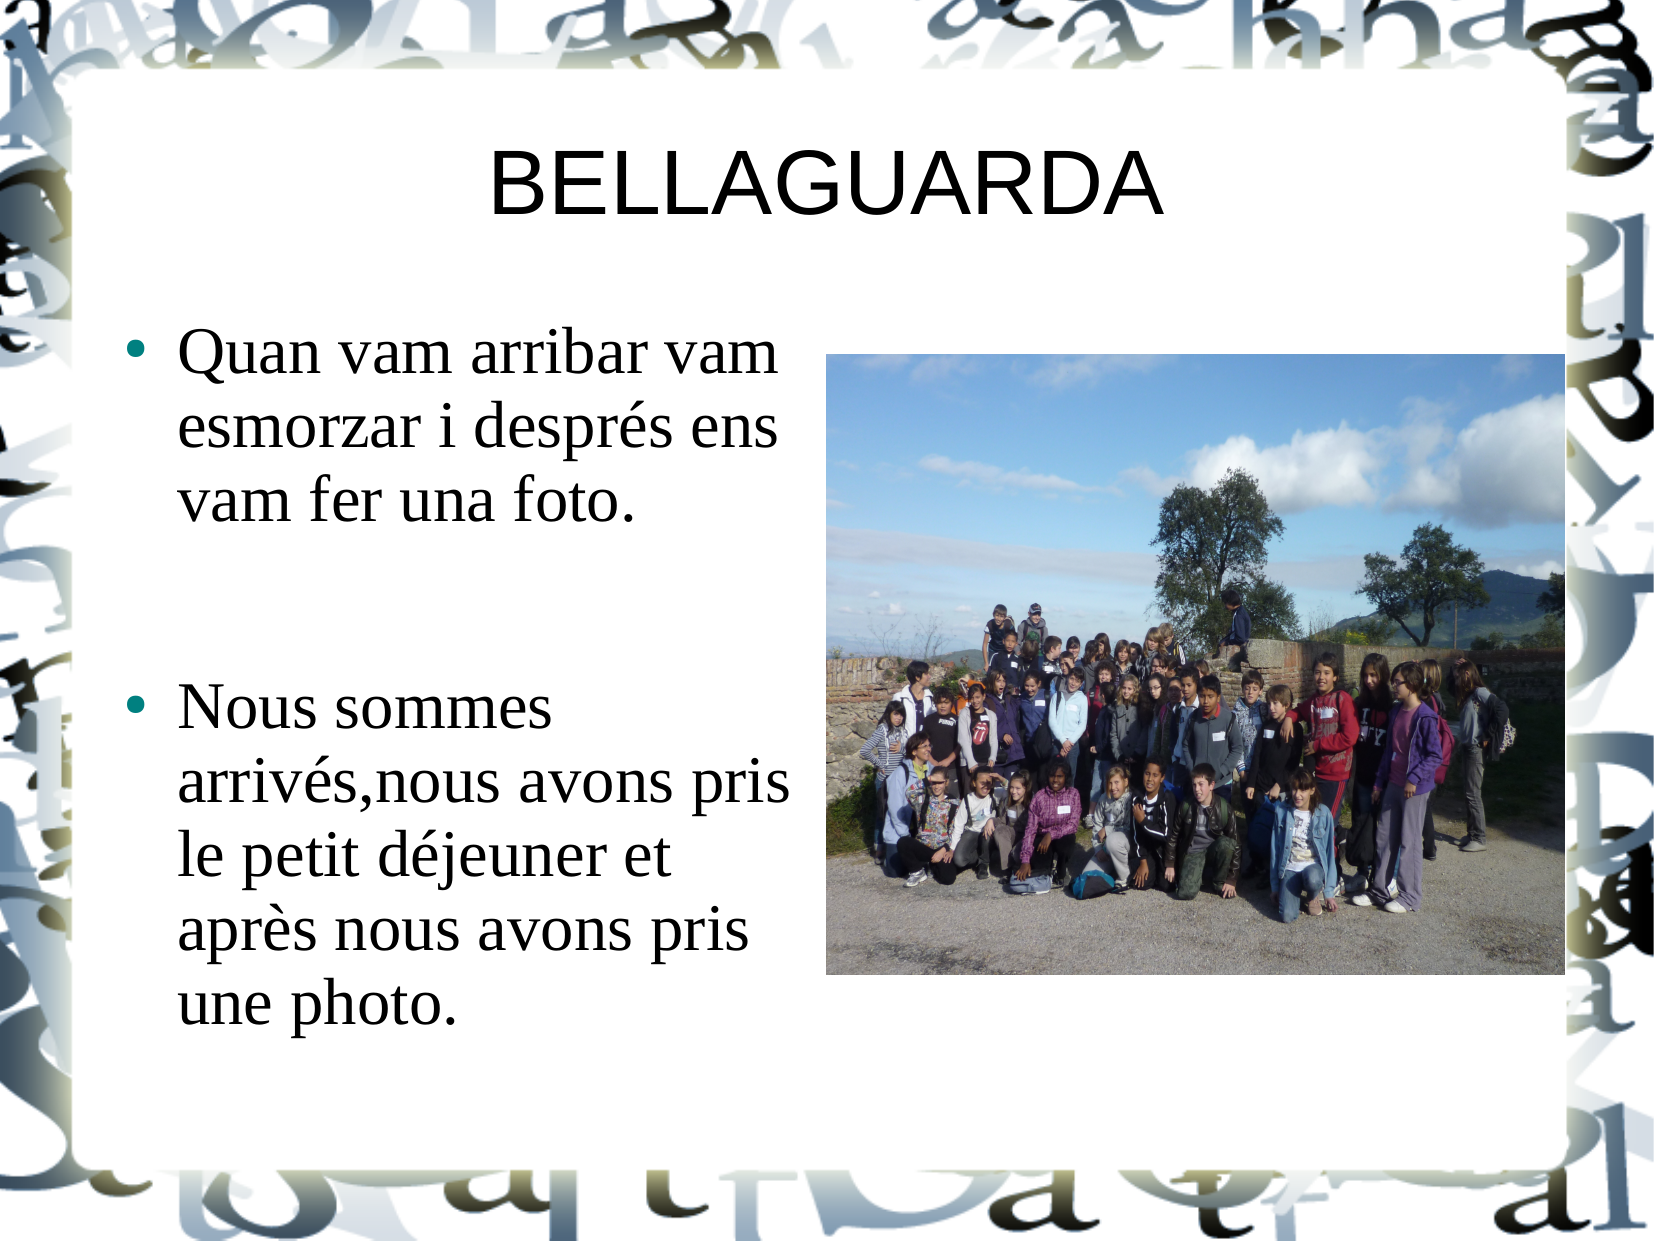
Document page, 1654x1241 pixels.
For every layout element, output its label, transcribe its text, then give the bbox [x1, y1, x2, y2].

list [106, 313, 801, 1028]
picture [0, 0, 1654, 1241]
title BELLAGUARDA [82, 86, 1571, 279]
list Quan vam arribar vam esmorzar i després ens vam fer una foto. Nous sommes arrivés,nous avons pris le petit déjeuner et après nous avons pris une photo. [106, 1028, 801, 1040]
